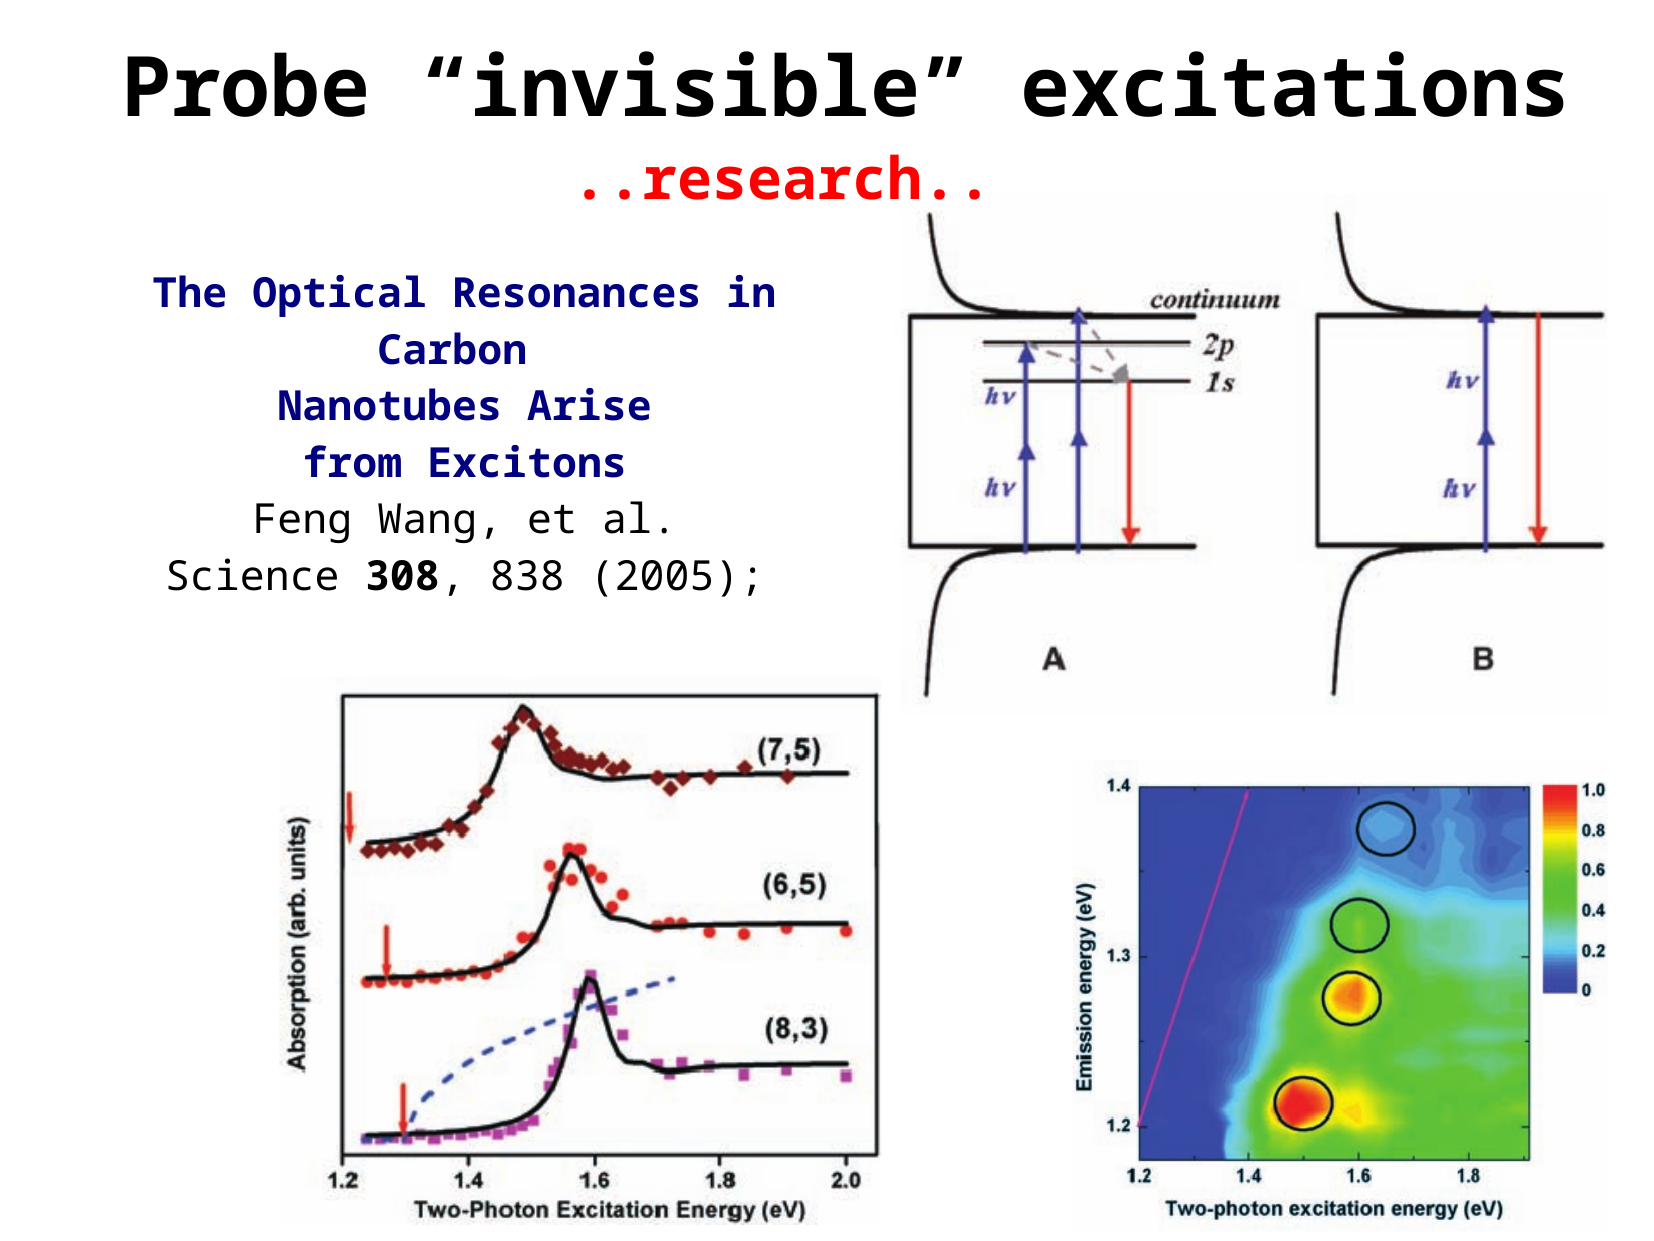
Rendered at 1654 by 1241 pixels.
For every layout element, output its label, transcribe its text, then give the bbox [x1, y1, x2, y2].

text_box ..research.. [465, 128, 1066, 226]
text_box The Optical Resonances in Carbon Nanotubes Arise from Excitons Feng Wang, et al. Science 308, 838 (2005); [119, 256, 811, 571]
picture [247, 650, 887, 1225]
title Probe “invisible” excitations [45, 15, 1647, 154]
picture [1054, 755, 1641, 1233]
picture [891, 180, 1654, 741]
